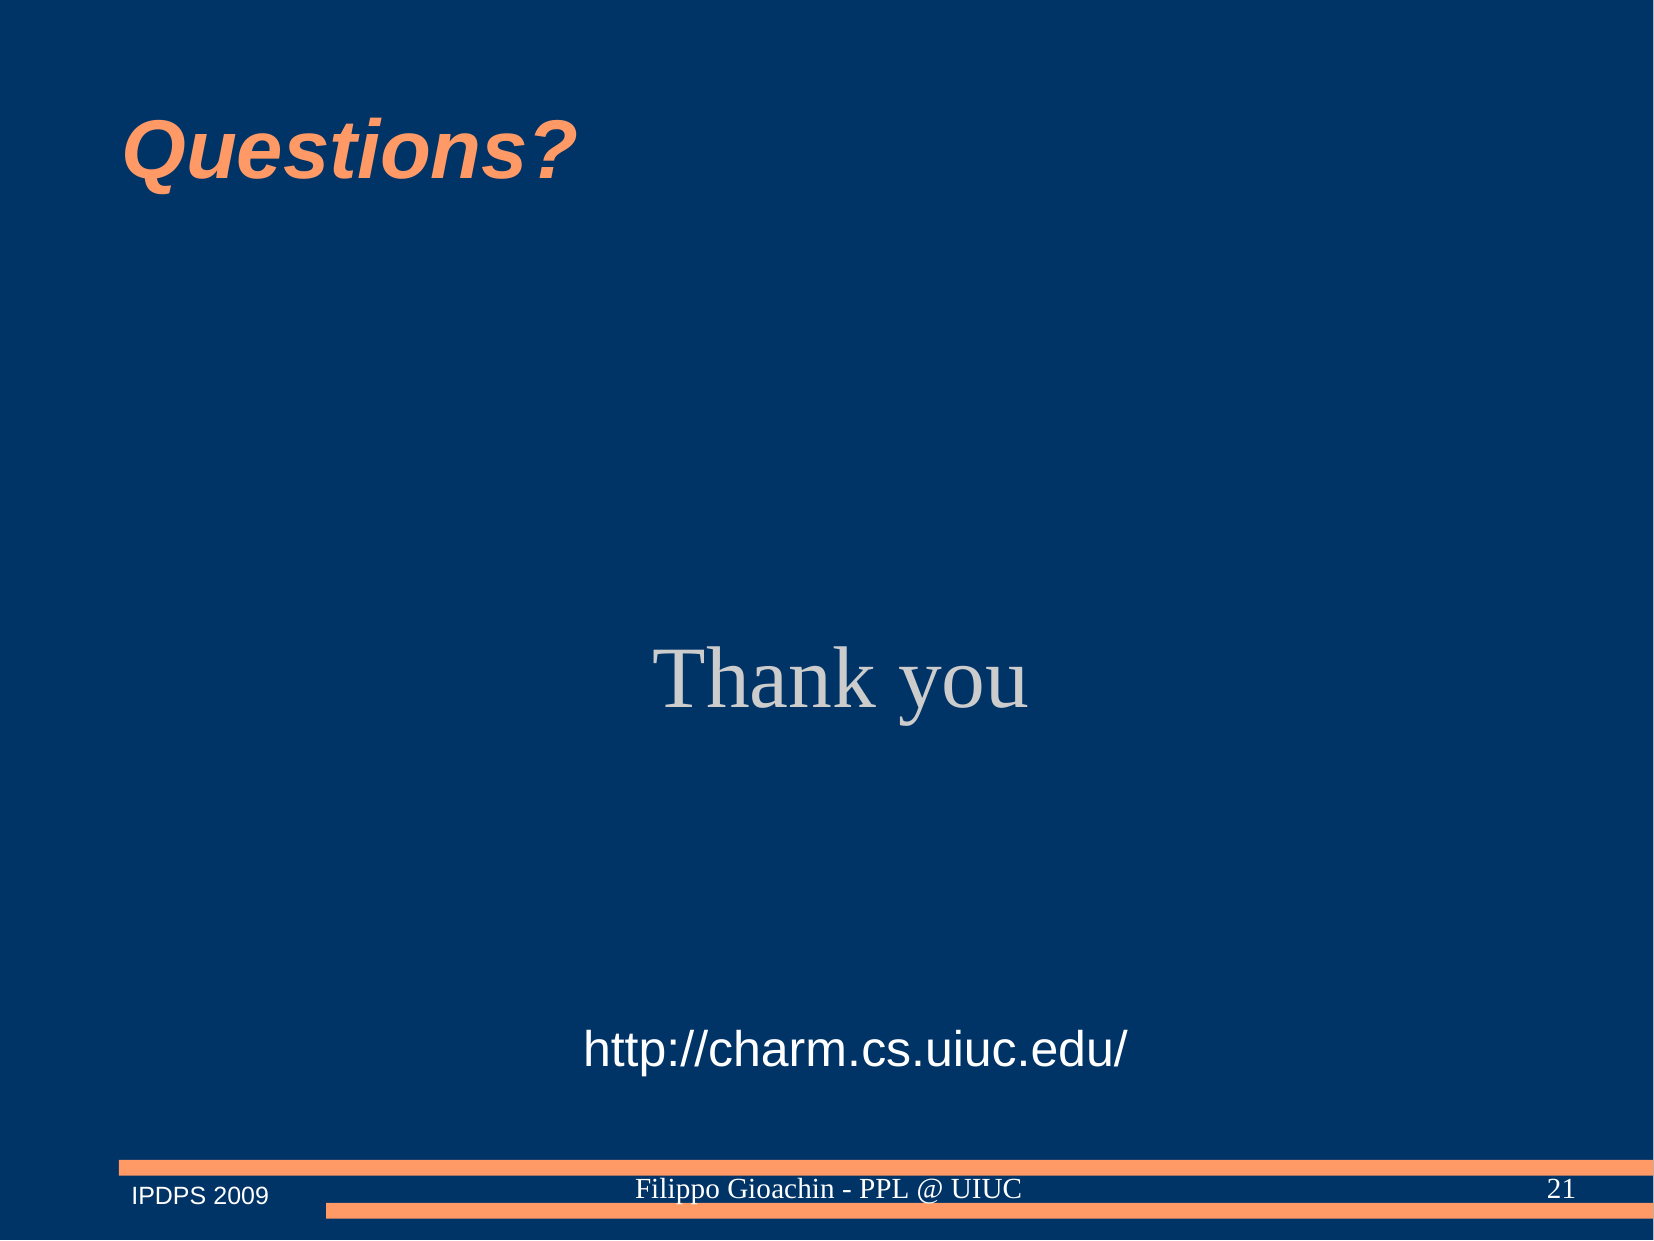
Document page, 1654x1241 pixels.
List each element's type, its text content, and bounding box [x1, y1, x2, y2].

subtitle Thank you [121, 322, 1561, 1133]
text_box http://charm.cs.uiuc.edu/ [568, 1013, 1144, 1085]
title Questions? [121, 46, 1534, 254]
